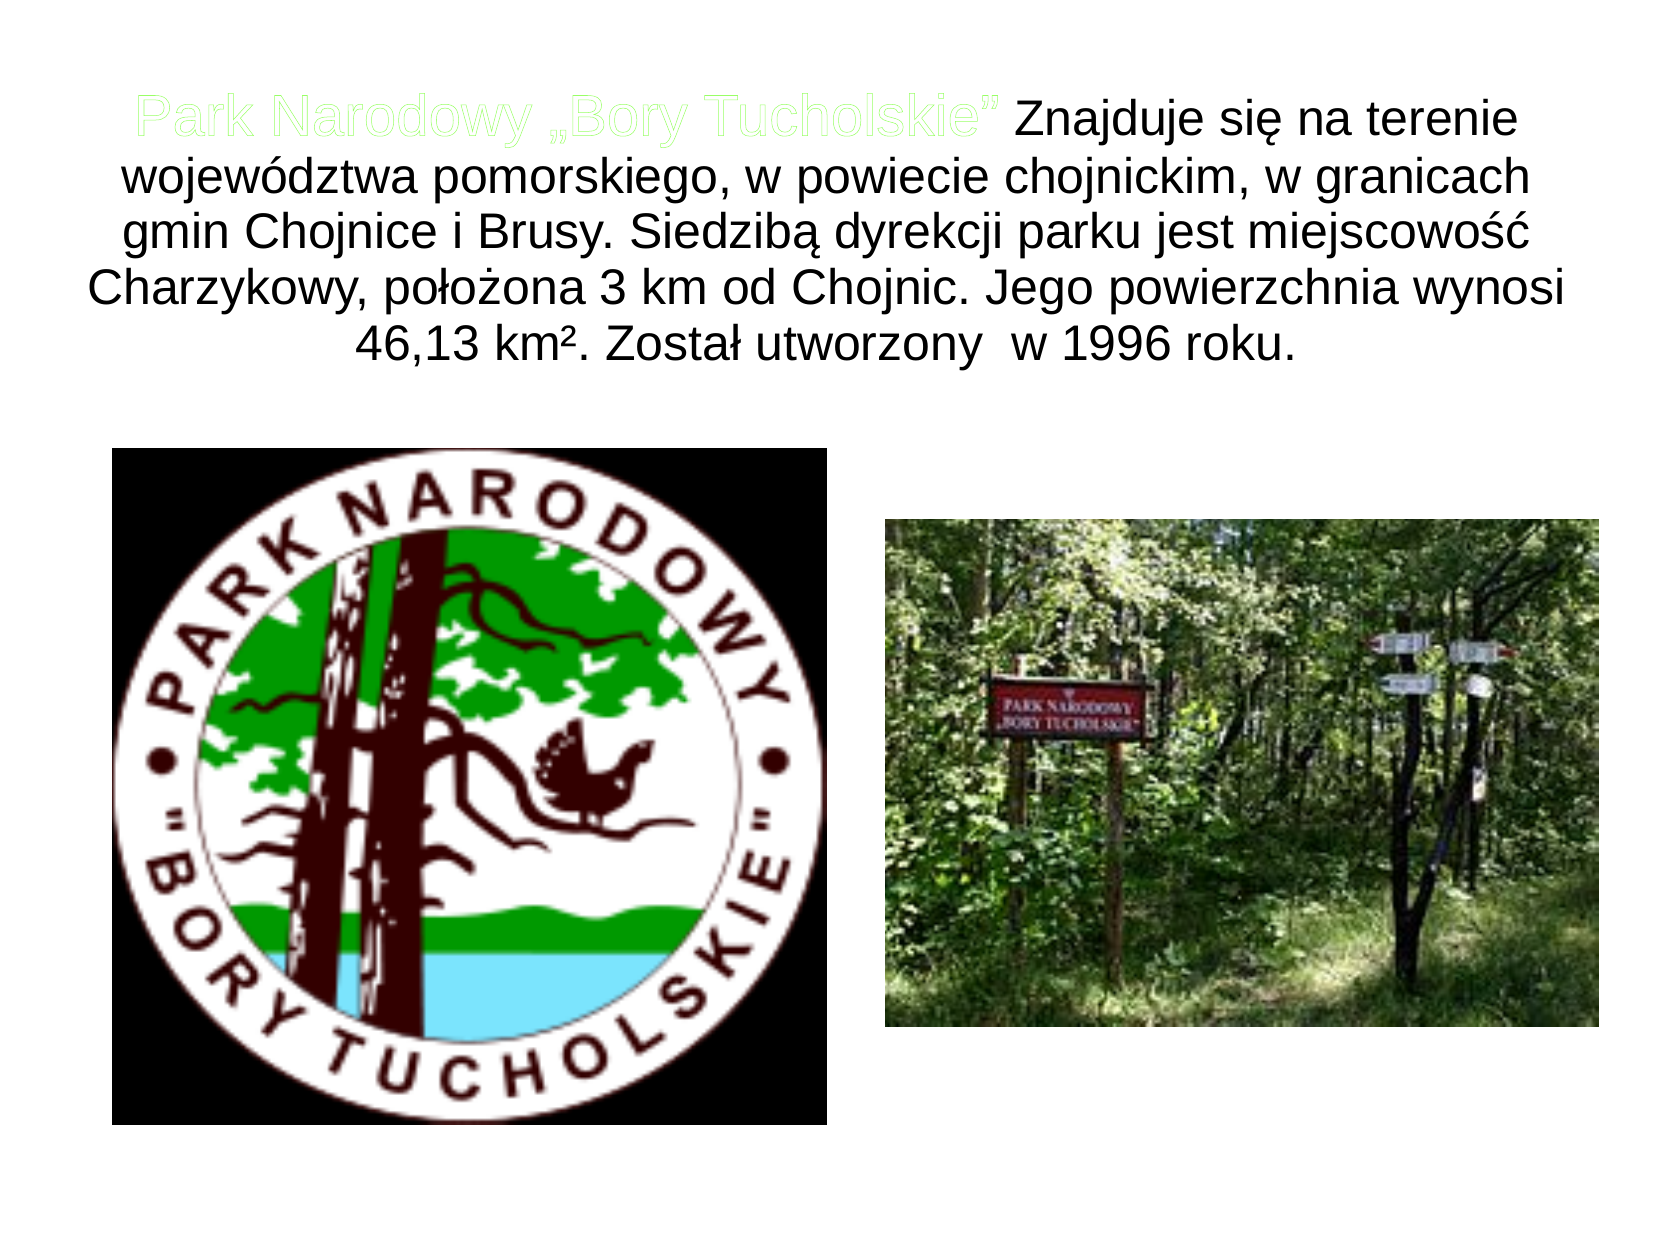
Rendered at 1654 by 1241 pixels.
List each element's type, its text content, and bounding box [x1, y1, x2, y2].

picture [885, 519, 1599, 1027]
title Park Narodowy „Bory Tucholskie” Znajduje się na terenie województwa pomorskiego, w powiecie chojnickim, w granicach gmin Chojnice i Brusy. Siedzibą dyrekcji parku jest miejscowość Charzykowy, położona 3 km od Chojnic. Jego powierzchnia wynosi 46,13 km². Został utworzony w 1996 roku. [82, 82, 1571, 371]
picture [112, 448, 827, 1125]
